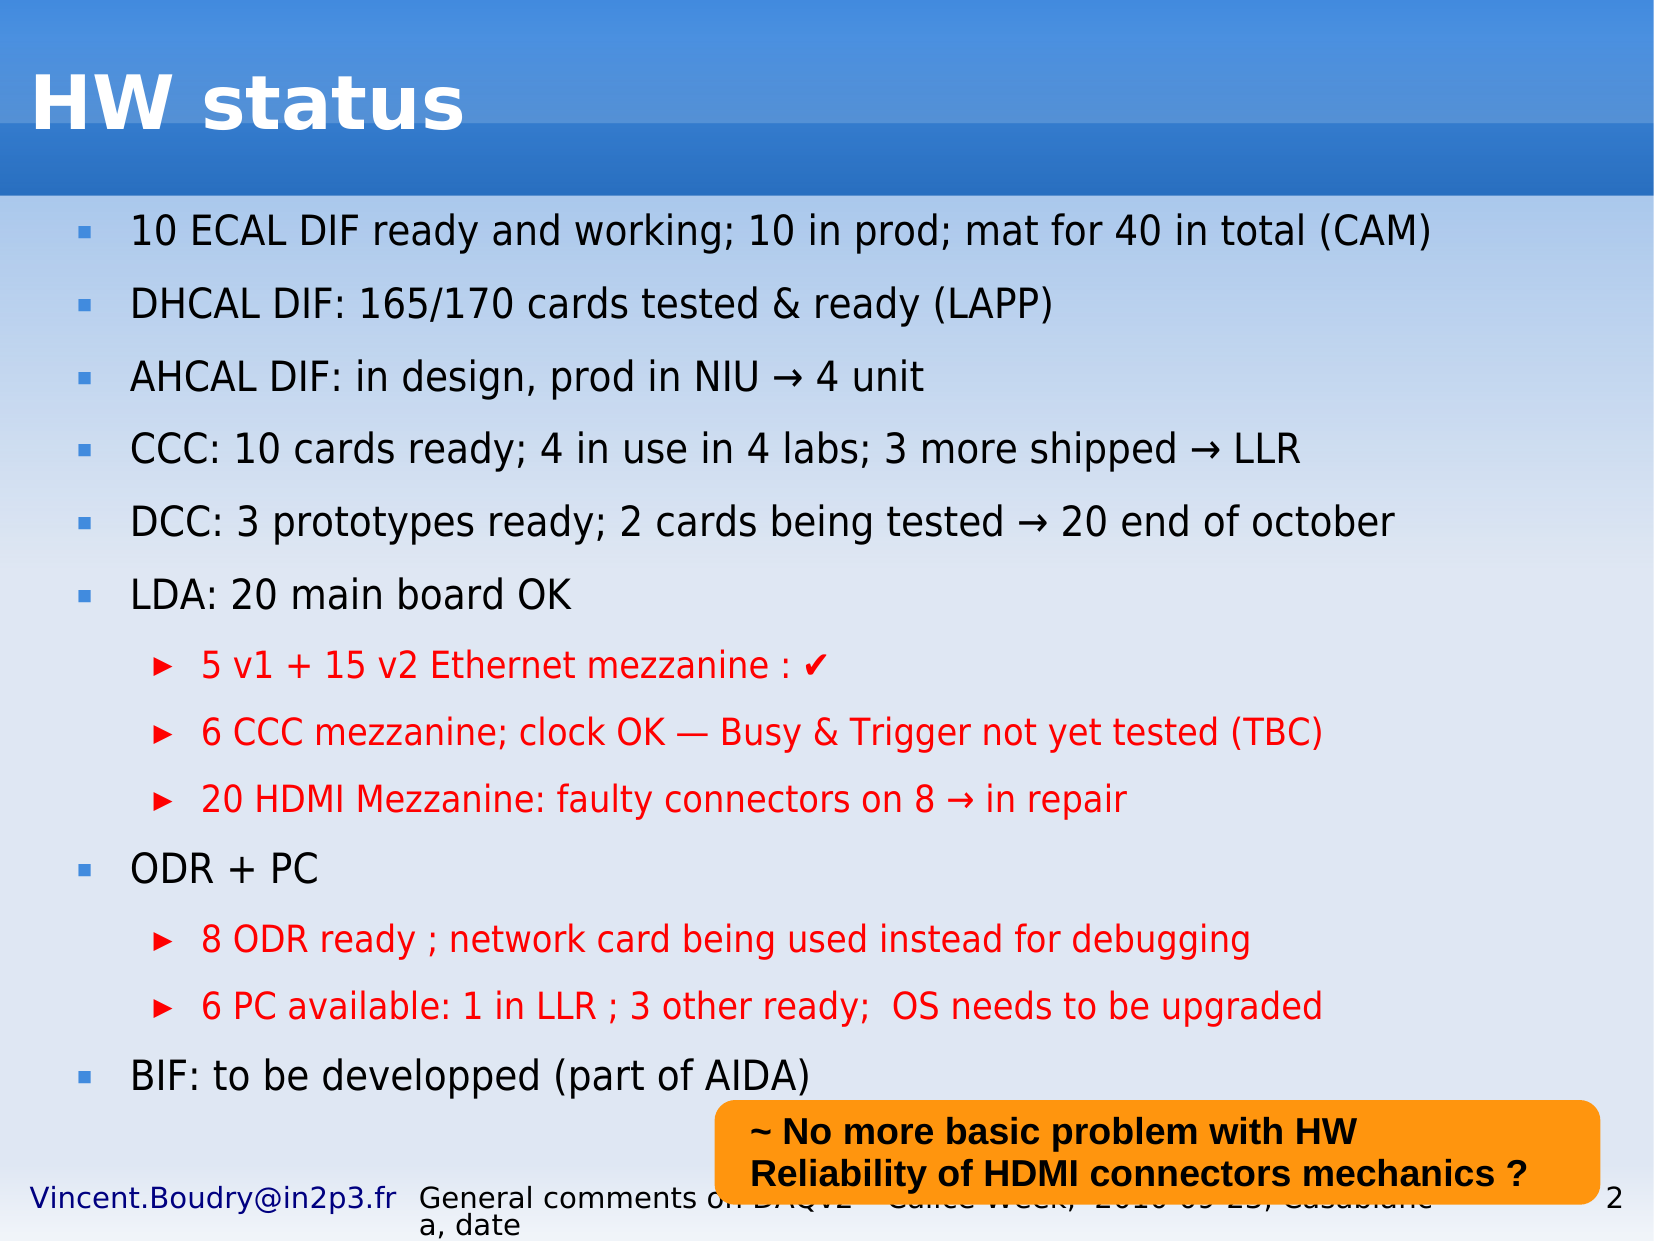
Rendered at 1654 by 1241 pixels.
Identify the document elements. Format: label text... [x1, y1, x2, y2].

picture [710, 1194, 717, 1206]
list 10 ECAL DIF ready and working; 10 in prod; mat for 40 in total (CAM) DHCAL DIF: 165/170 cards tested & ready (LAPP) AHCAL DIF: in design, prod in NIU → 4 unit CCC: 10 cards ready; 4 in use in 4 labs; 3 more shipped → LLR DCC: 3 prototypes ready; 2 cards being tested → 20 end of october LDA: 20 main board OK 5 v1 + 15 v2 Ethernet mezzanine : ✔ 6 CCC mezzanine; clock OK — Busy & Trigger not yet tested (TBC) 20 HDMI Mezzanine: faulty connectors on 8 → in repair ODR + PC 8 ODR ready ; network card being used instead for debugging 6 PC available: 1 in LLR ; 3 other ready; OS needs to be upgraded BIF: to be developped (part of AIDA) [59, 206, 1595, 1108]
title HW status [29, 0, 1654, 207]
picture [0, 0, 1654, 1241]
text_box ~ No more basic problem with HW Reliability of HDMI connectors mechanics ? [714, 1100, 1601, 1205]
